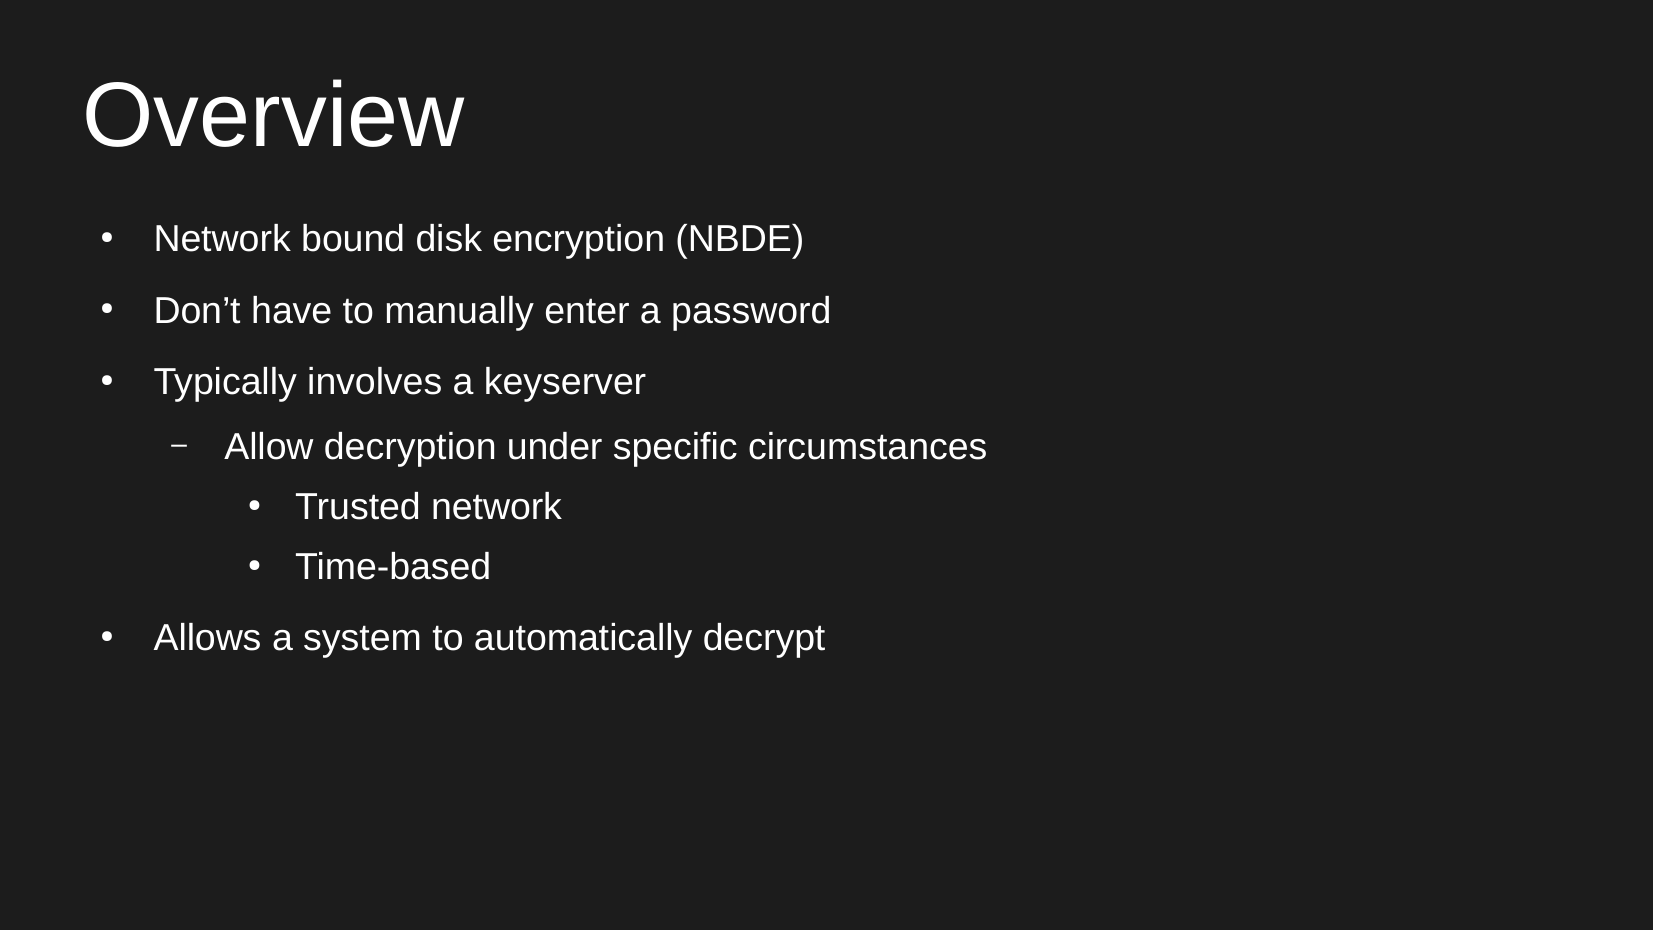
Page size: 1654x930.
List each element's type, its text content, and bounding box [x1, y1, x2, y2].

list Network bound disk encryption (NBDE) Don’t have to manually enter a password Typically involves a keyserver Allow decryption under specific circumstances Trusted network Time-based Allows a system to automatically decrypt [82, 217, 1571, 863]
title Overview [82, 37, 1571, 193]
